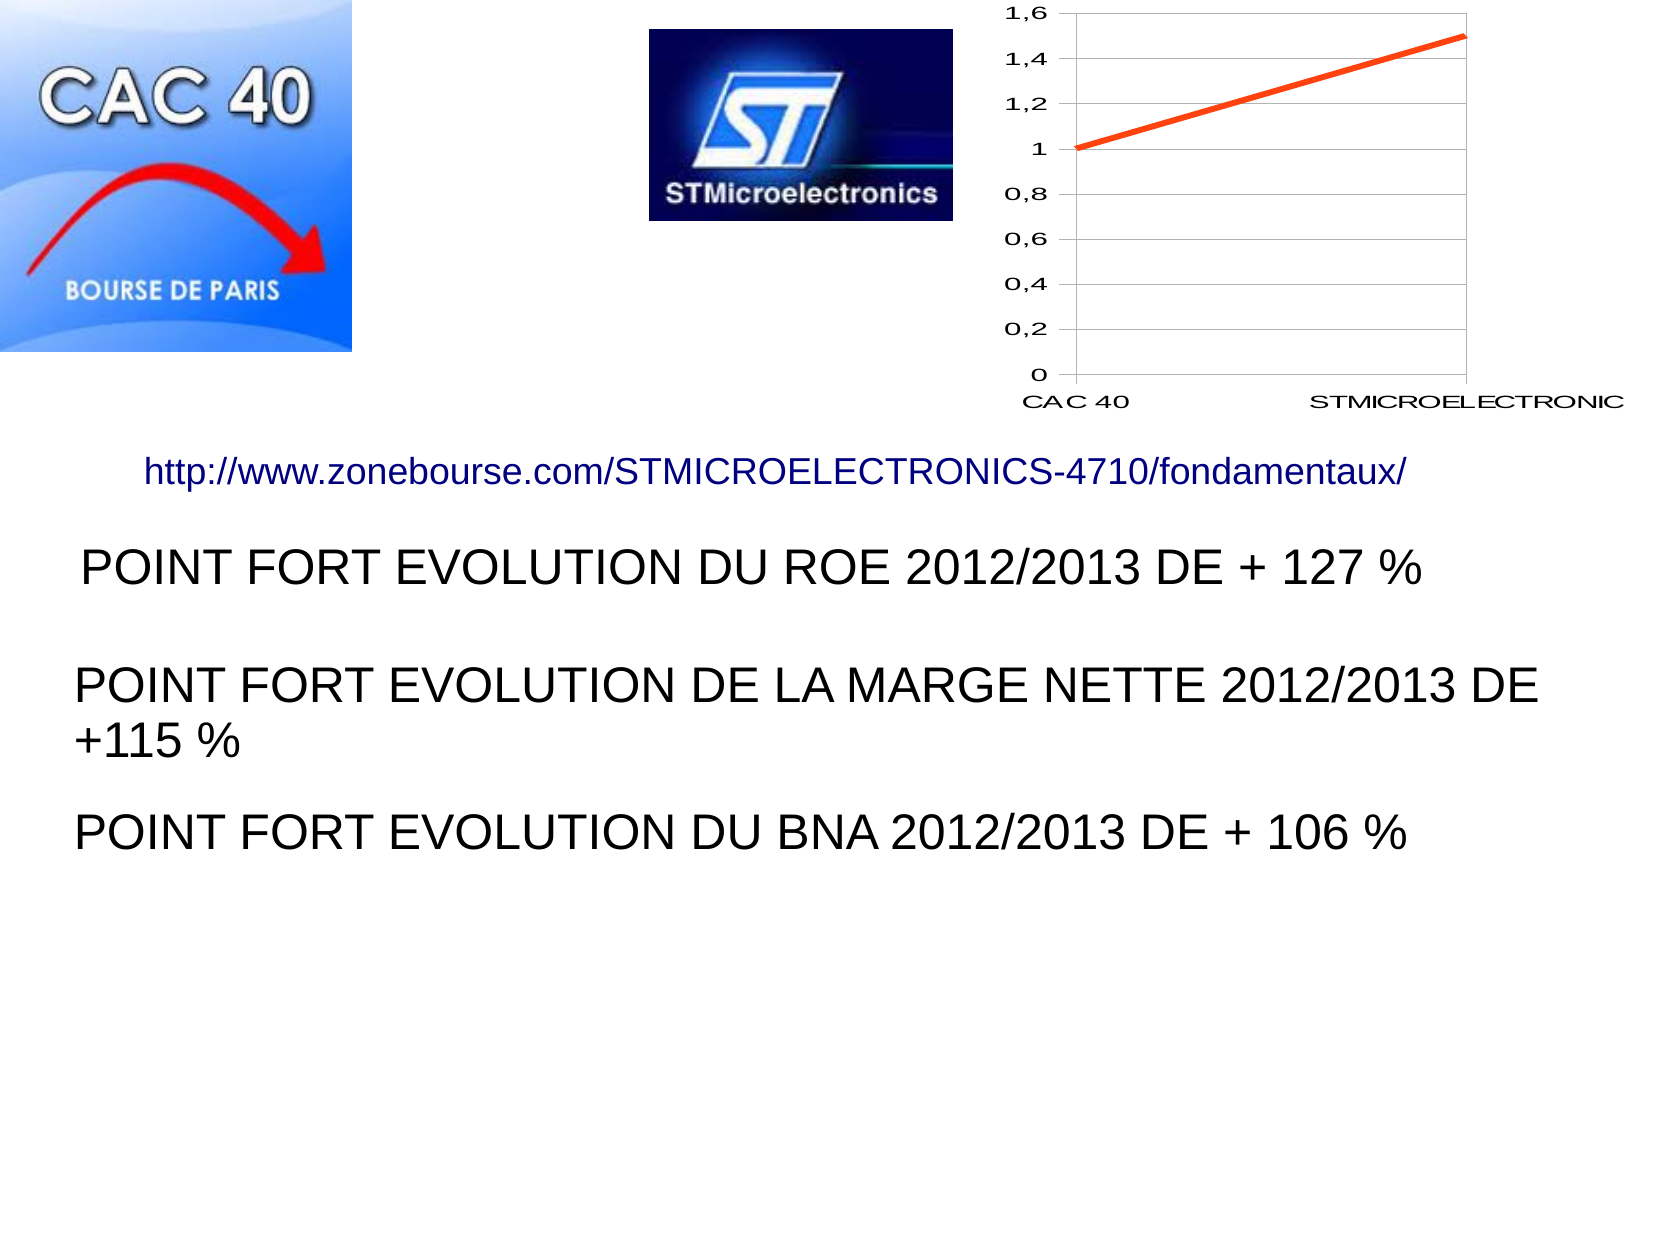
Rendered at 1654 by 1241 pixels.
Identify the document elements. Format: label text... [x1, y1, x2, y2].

picture [0, 0, 352, 352]
text_box POINT FORT EVOLUTION DU ROE 2012/2013 DE + 127 % [65, 531, 1477, 603]
text_box POINT FORT EVOLUTION DU BNA 2012/2013 DE + 106 % [59, 797, 1447, 916]
picture [1003, 1, 1654, 414]
text_box POINT FORT EVOLUTION DE LA MARGE NETTE 2012/2013 DE +115 % [59, 649, 1565, 776]
picture [649, 29, 953, 221]
text_box http://www.zonebourse.com/STMICROELECTRONICS-4710/fondamentaux/ [129, 442, 1595, 532]
